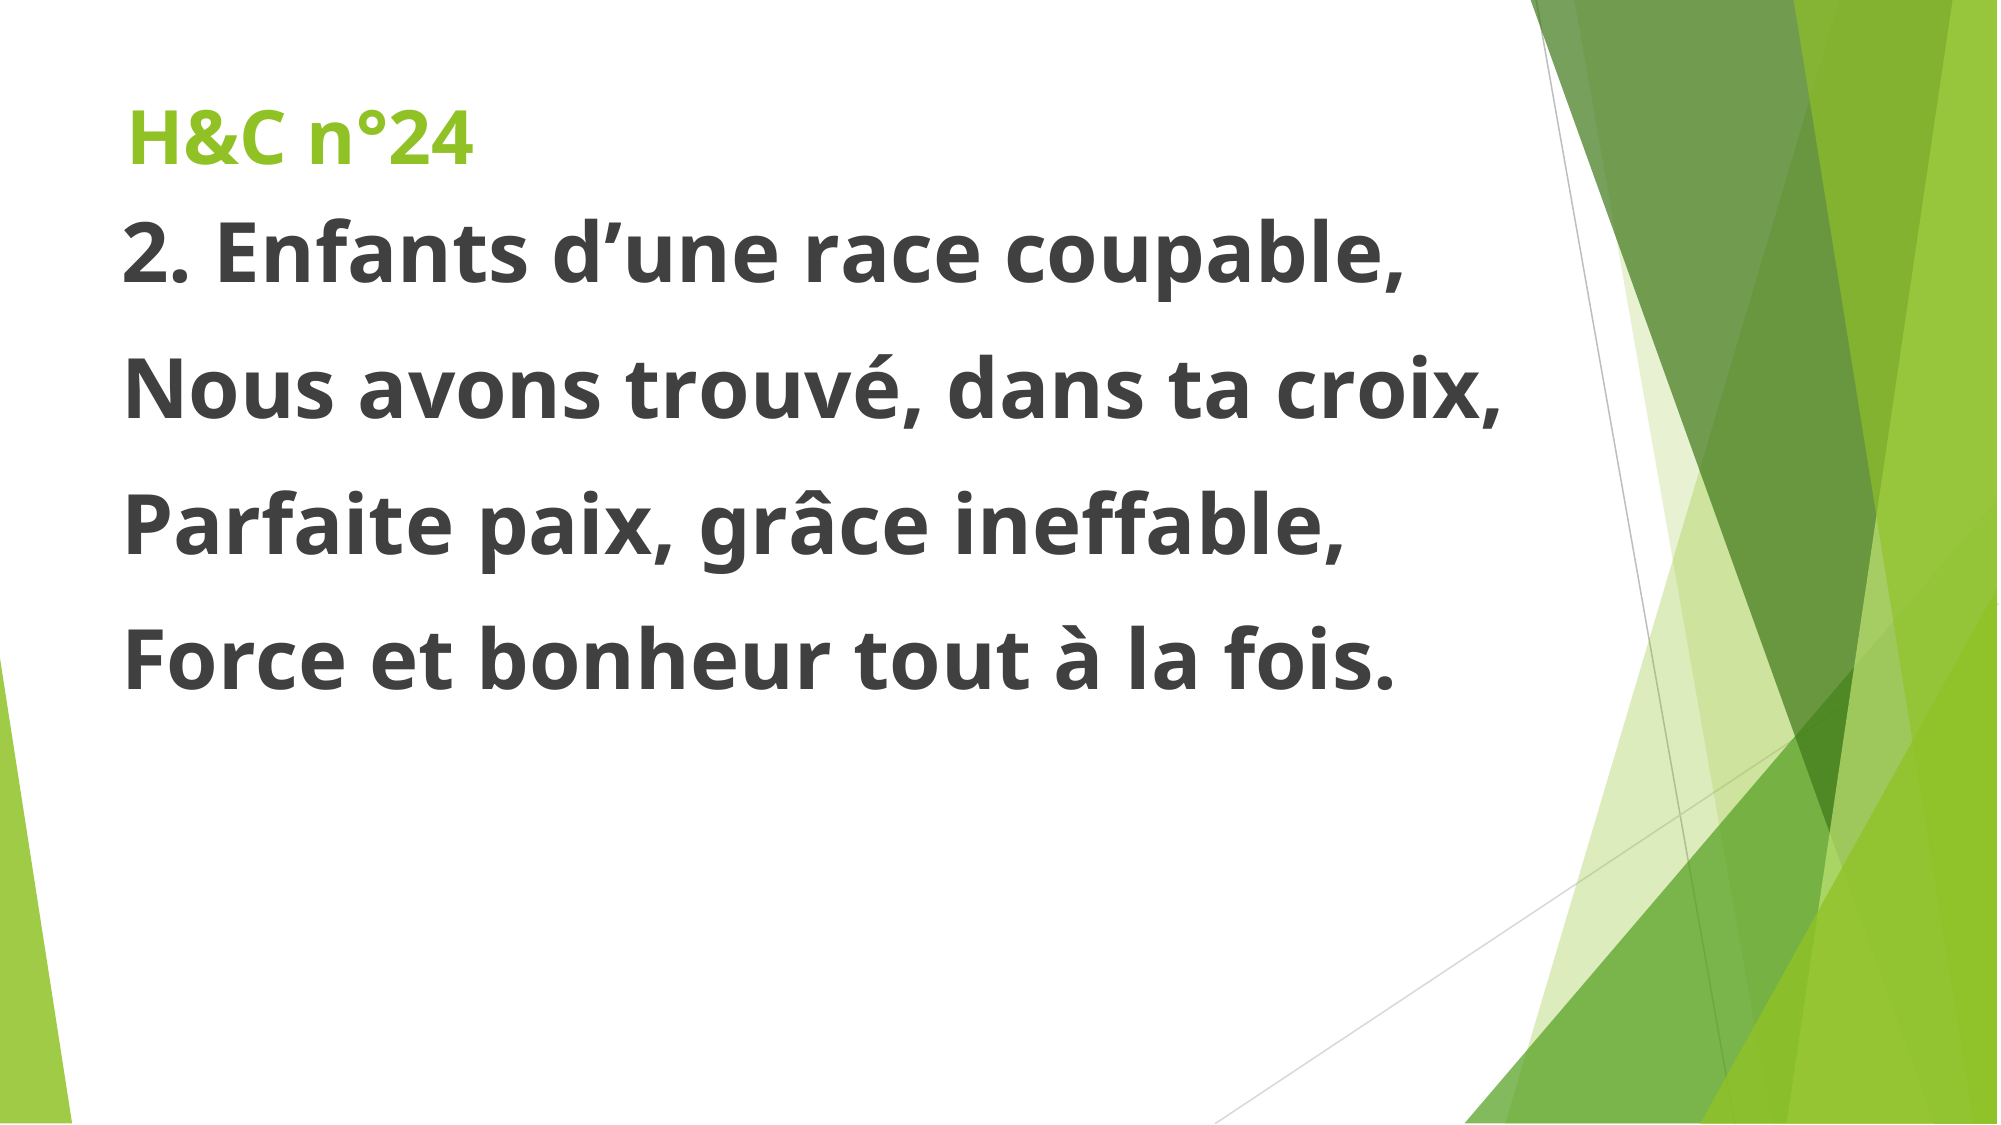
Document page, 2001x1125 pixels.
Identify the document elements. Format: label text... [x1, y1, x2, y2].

text_box 2. Enfants d’une race coupable, Nous avons trouvé, dans ta croix, Parfaite paix, grâce ineffable, Force et bonheur tout à la fois. [106, 177, 1973, 1037]
text_box H&C n°24 [111, 82, 1522, 177]
